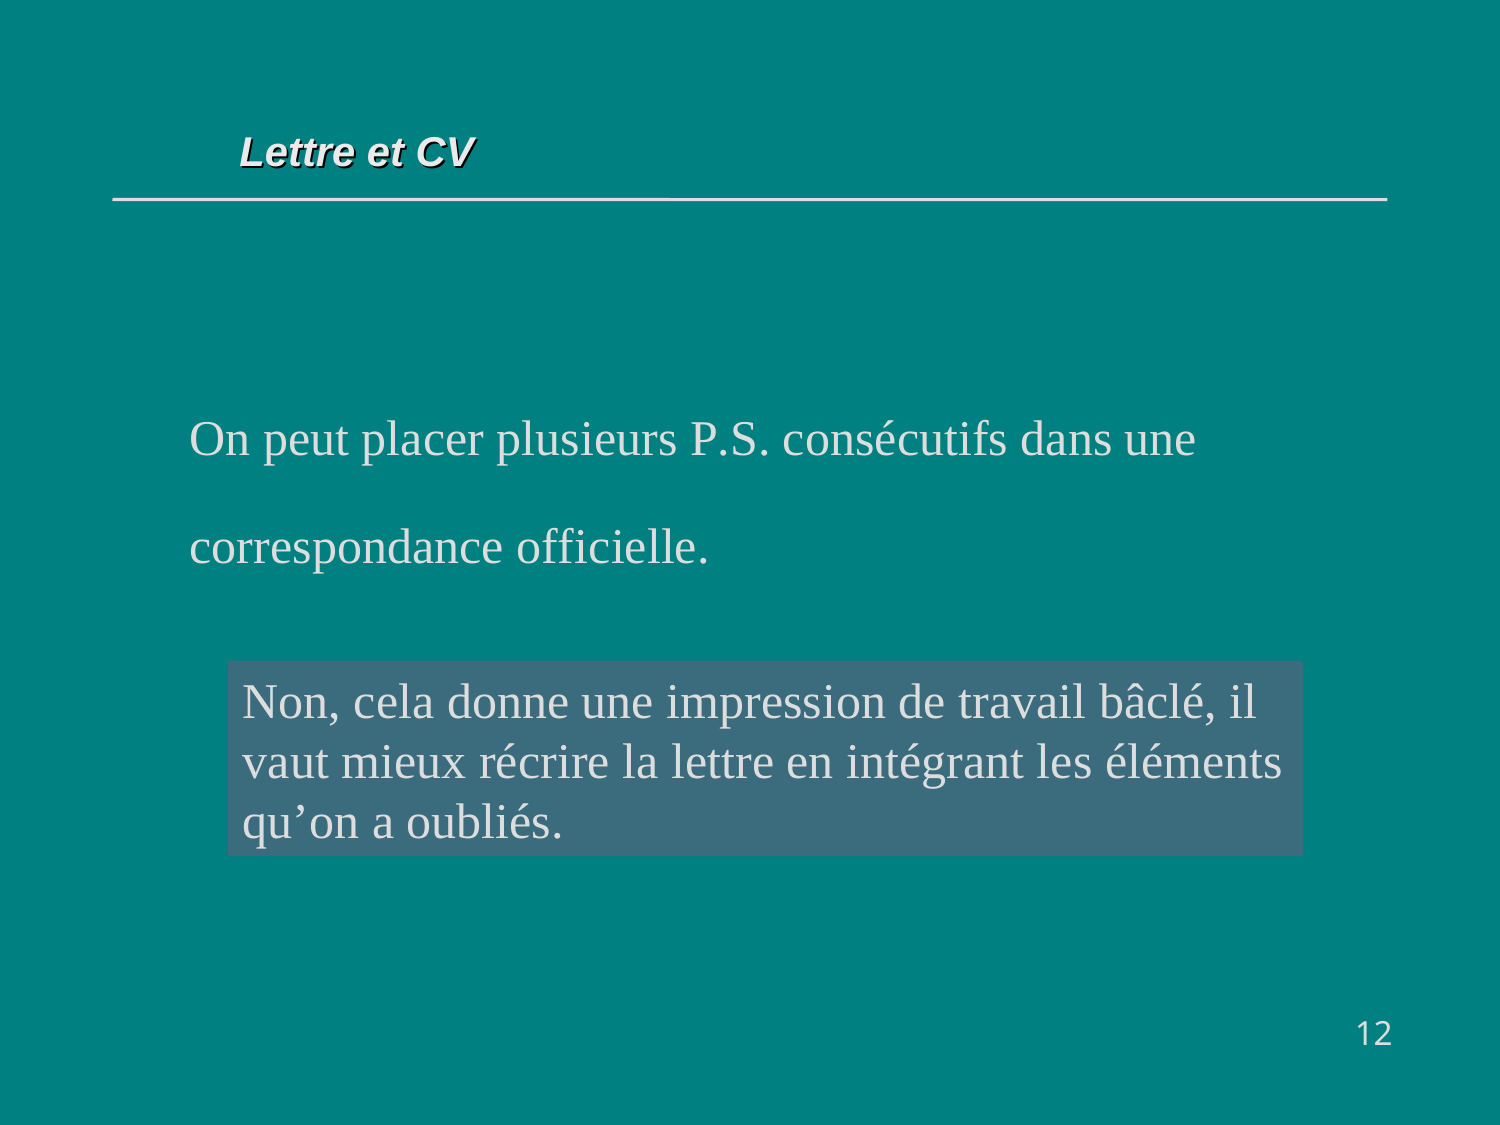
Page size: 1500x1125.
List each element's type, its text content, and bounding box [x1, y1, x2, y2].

text_box Non, cela donne une impression de travail bâclé, il vaut mieux récrire la lettre en intégrant les éléments qu’on a oubliés. [228, 660, 1303, 857]
text_box Lettre et CV [224, 116, 489, 183]
text_box On peut placer plusieurs P.S. consécutifs dans une correspondance officielle. V/F [174, 349, 1376, 762]
